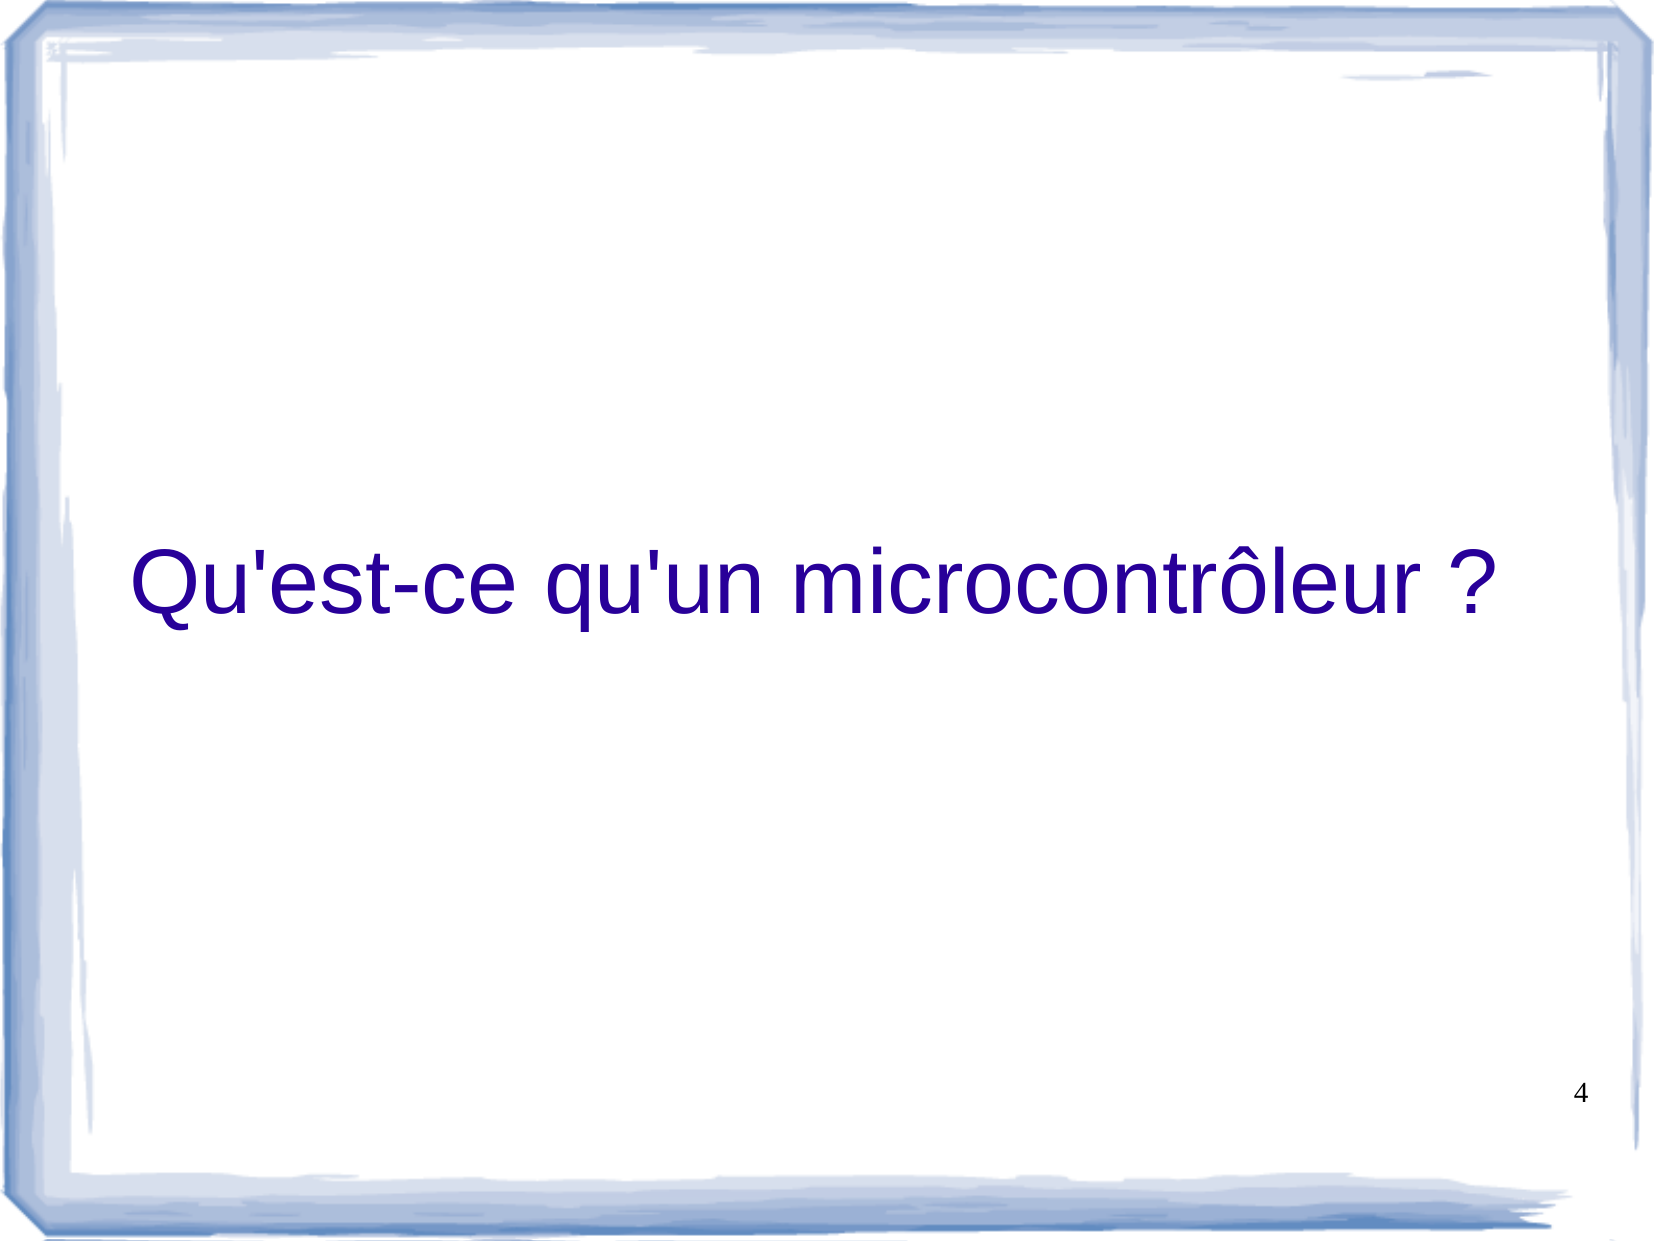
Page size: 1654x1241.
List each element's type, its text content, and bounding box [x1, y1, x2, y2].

picture [0, 0, 1654, 1241]
title Qu'est-ce qu'un microcontrôleur ? [70, 477, 1560, 686]
